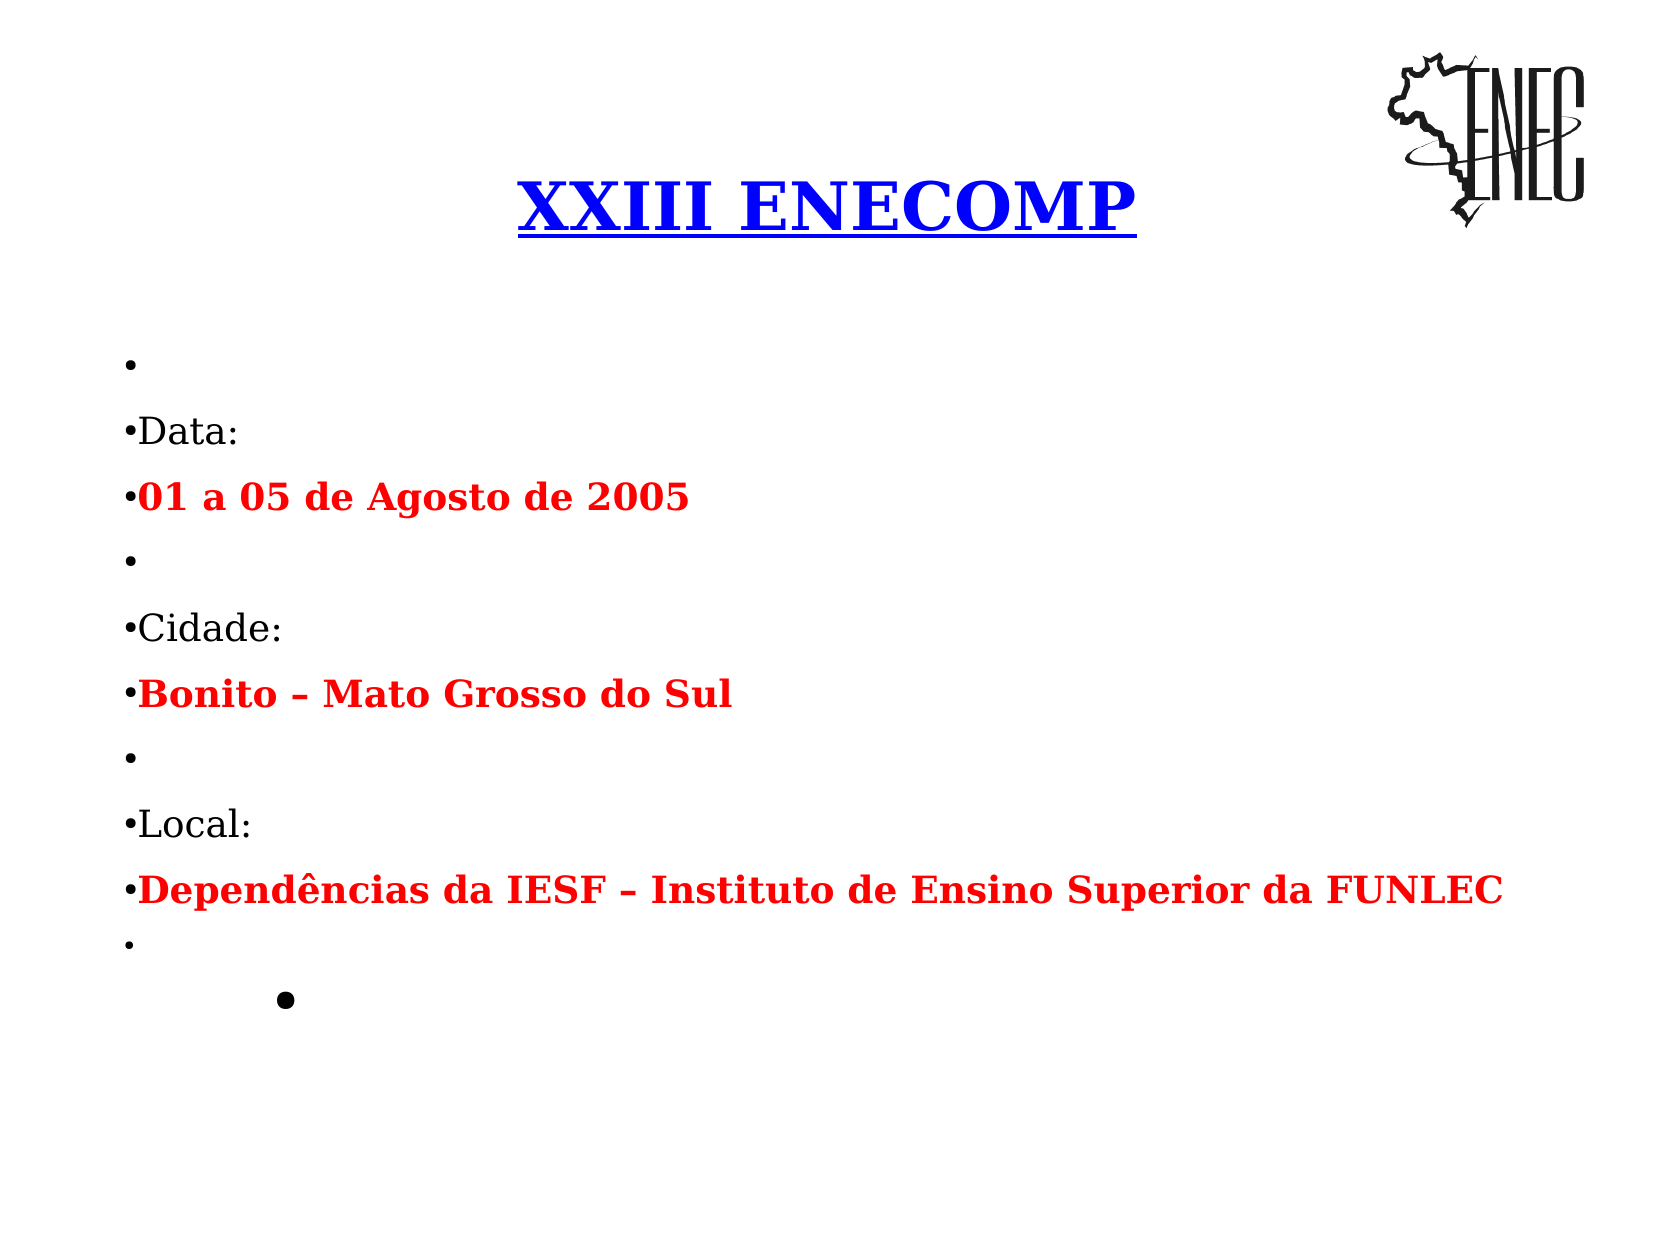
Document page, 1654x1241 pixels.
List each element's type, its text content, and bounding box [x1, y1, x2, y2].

list Data: 01 a 05 de Agosto de 2005 Cidade: Bonito – Mato Grosso do Sul Local: Dependências da IESF – Instituto de Ensino Superior da FUNLEC [124, 344, 1534, 1127]
title XXIII ENECOMP [121, 102, 1534, 310]
picture [1382, 47, 1590, 249]
